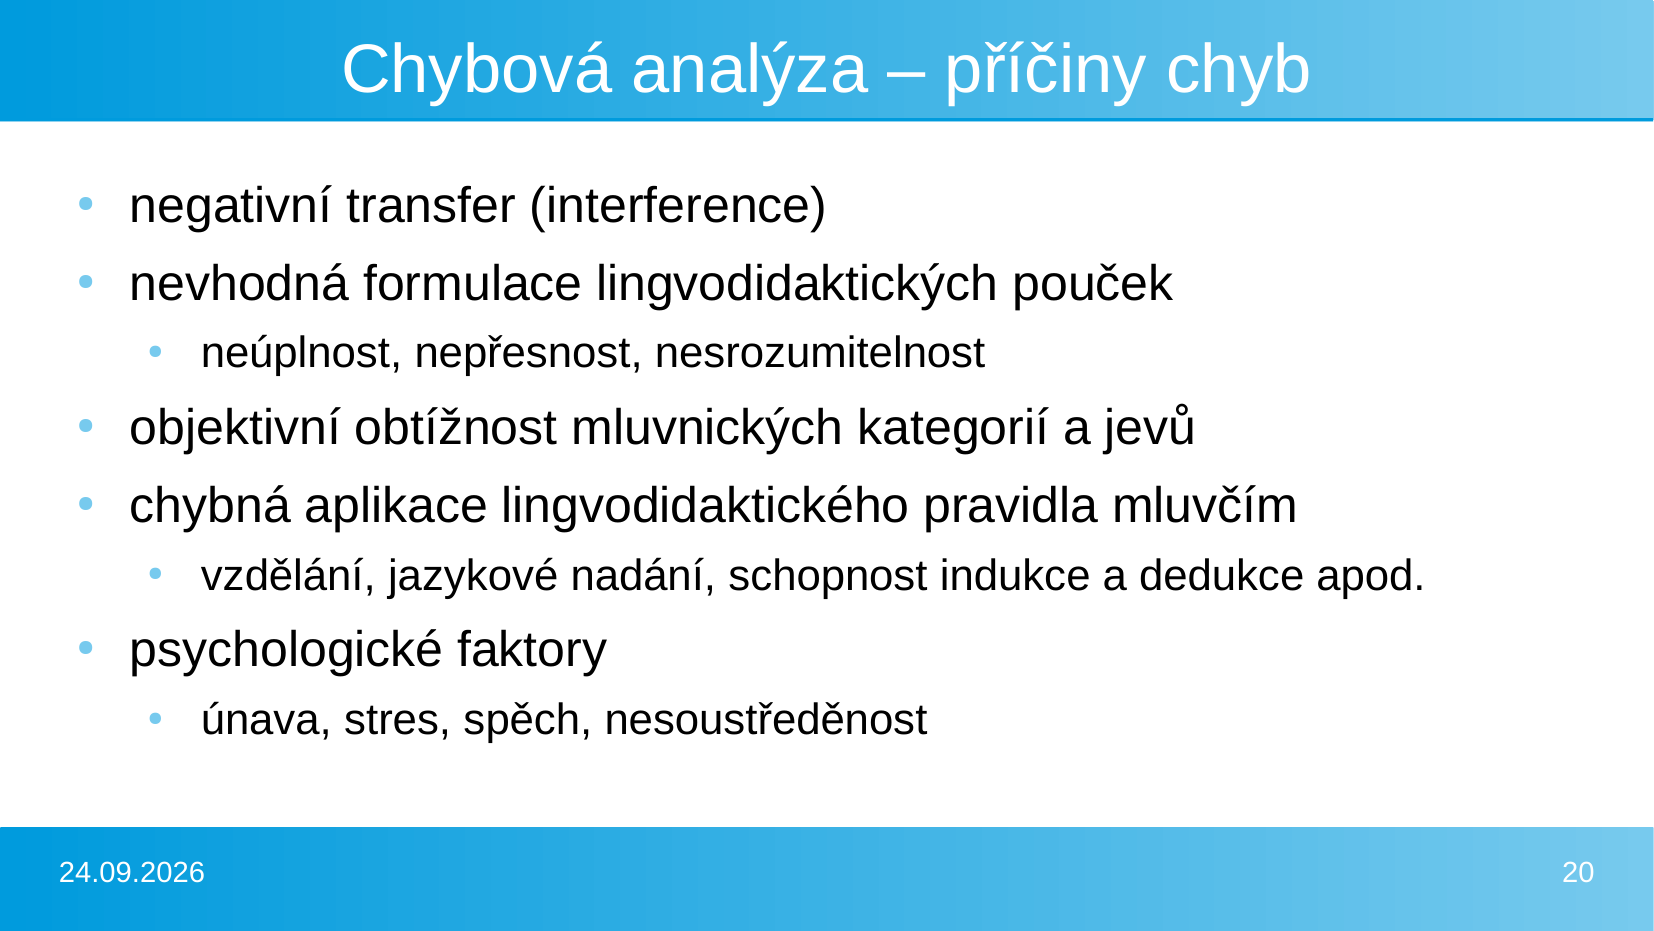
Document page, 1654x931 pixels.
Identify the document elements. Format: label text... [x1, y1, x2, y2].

list negativní transfer (interference) nevhodná formulace lingvodidaktických pouček neúplnost, nepřesnost, nesrozumitelnost objektivní obtížnost mluvnických kategorií a jevů chybná aplikace lingvodidaktického pravidla mluvčím vzdělání, jazykové nadání, schopnost indukce a dedukce apod. psychologické faktory únava, stres, spěch, nesoustředěnost [59, 177, 1595, 768]
title Chybová analýza – příčiny chyb [59, 29, 1595, 108]
